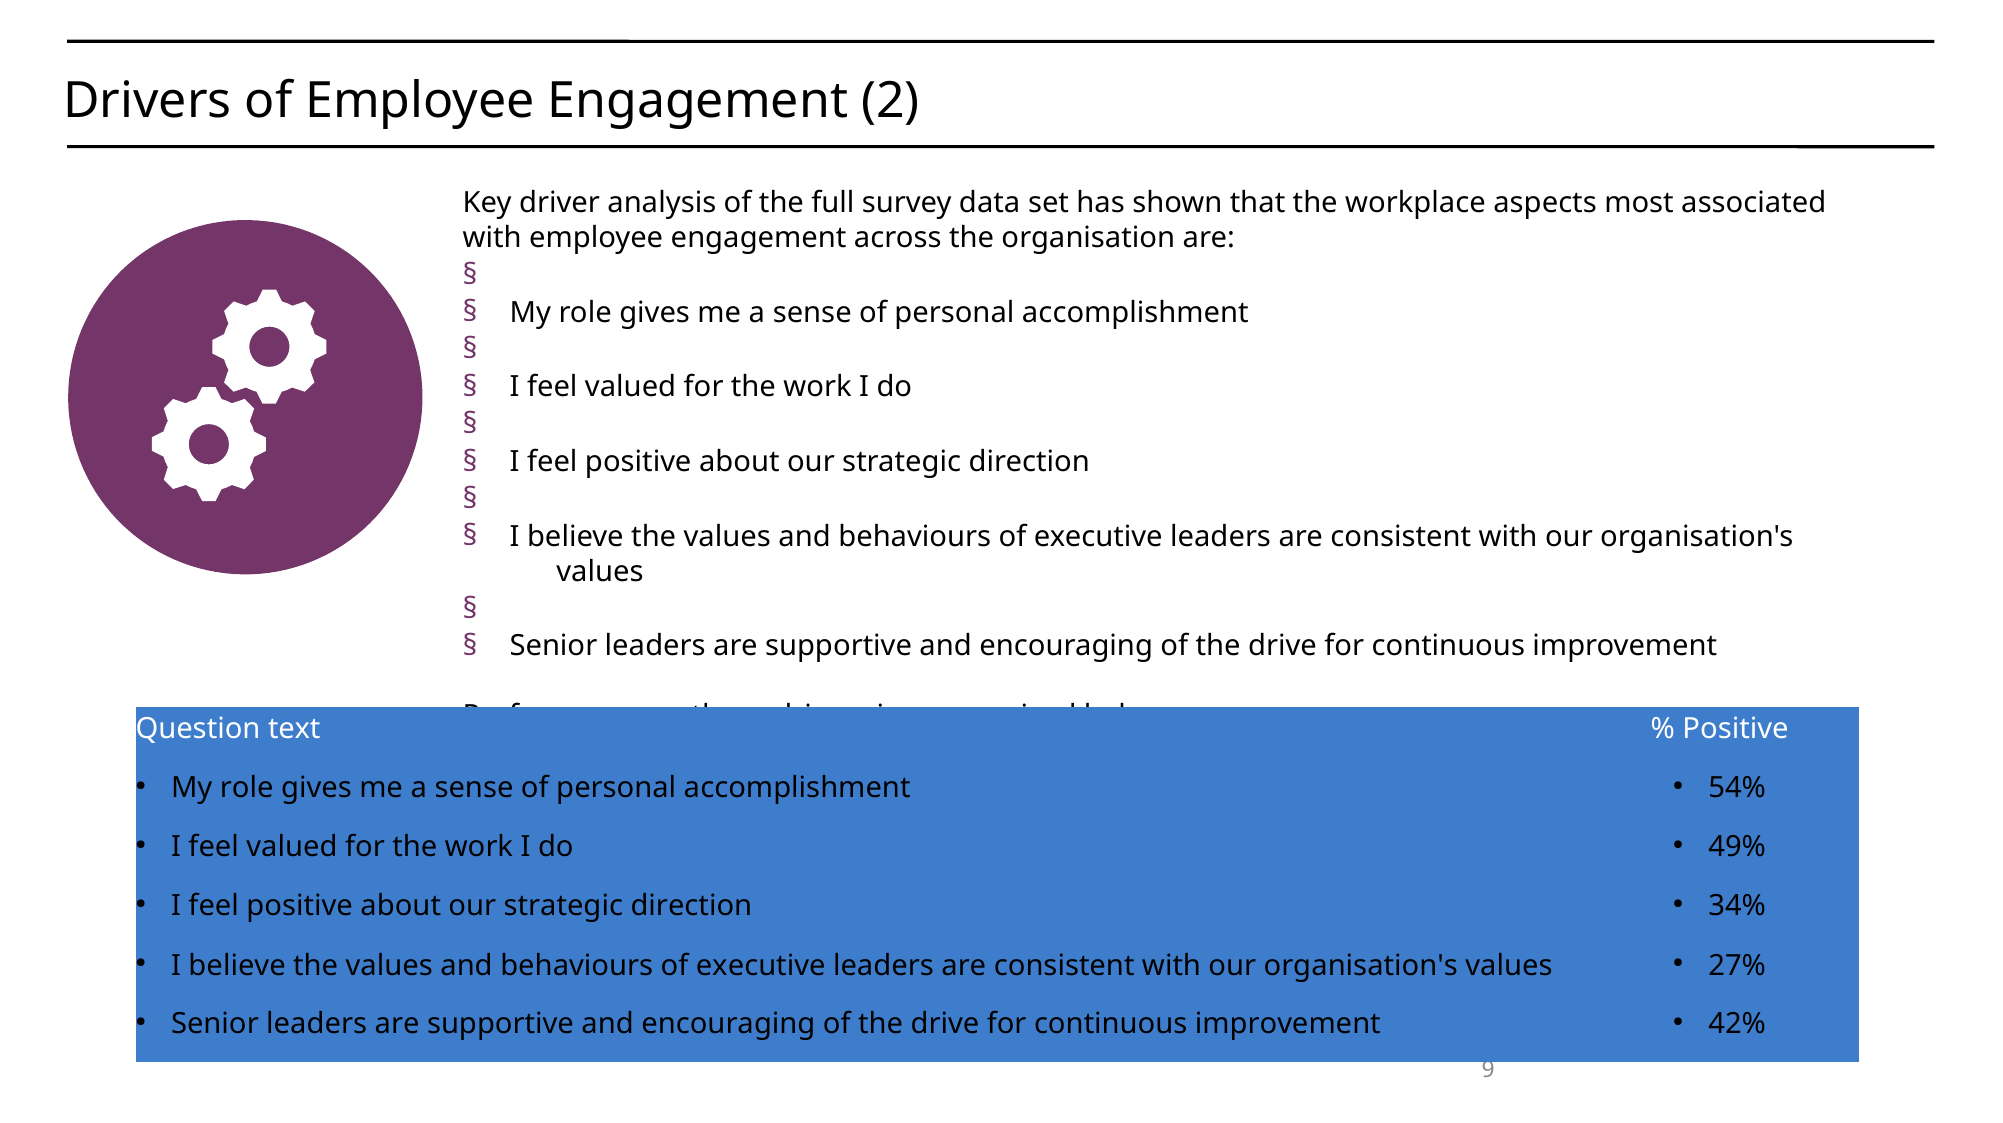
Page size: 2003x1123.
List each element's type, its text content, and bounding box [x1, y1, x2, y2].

table_cell My role gives me a sense of personal accomplishment [136, 767, 1580, 826]
table_cell 54% [1580, 767, 1859, 826]
table_cell Senior leaders are supportive and encouraging of the drive for continuous improvement [136, 1003, 1580, 1062]
text_box [68, 284, 109, 511]
table_header % Positive [1580, 707, 1859, 767]
table_cell I believe the values and behaviours of executive leaders are consistent with our organisation's values [136, 944, 1580, 1003]
table_header Question text [136, 707, 1580, 767]
table_cell 27% [1580, 944, 1859, 1003]
table_cell 42% [1580, 1003, 1859, 1062]
table_cell I feel positive about our strategic direction [136, 885, 1580, 944]
table_cell 49% [1580, 826, 1859, 885]
text_box [123, 526, 367, 575]
text_box Key driver analysis of the full survey data set has shown that the workplace aspects most associated with employee engagement across the organisation are: My role gives me a sense of personal accomplishment I feel valued for the work I do I feel positive about our strategic direction I believe the values and behaviours of executive leaders are consistent with our organisation's values Senior leaders are supportive and encouraging of the drive for continuous improvement Performance on these drivers is summarised below. [447, 175, 1893, 686]
title Drivers of Employee Engagement (2) [63, 48, 1931, 136]
table_cell 34% [1580, 885, 1859, 944]
picture [109, 265, 370, 526]
table_cell I feel valued for the work I do [136, 826, 1580, 885]
slide_number 9 [1466, 1039, 1934, 1100]
text_box [370, 271, 423, 524]
text_box [127, 220, 364, 265]
